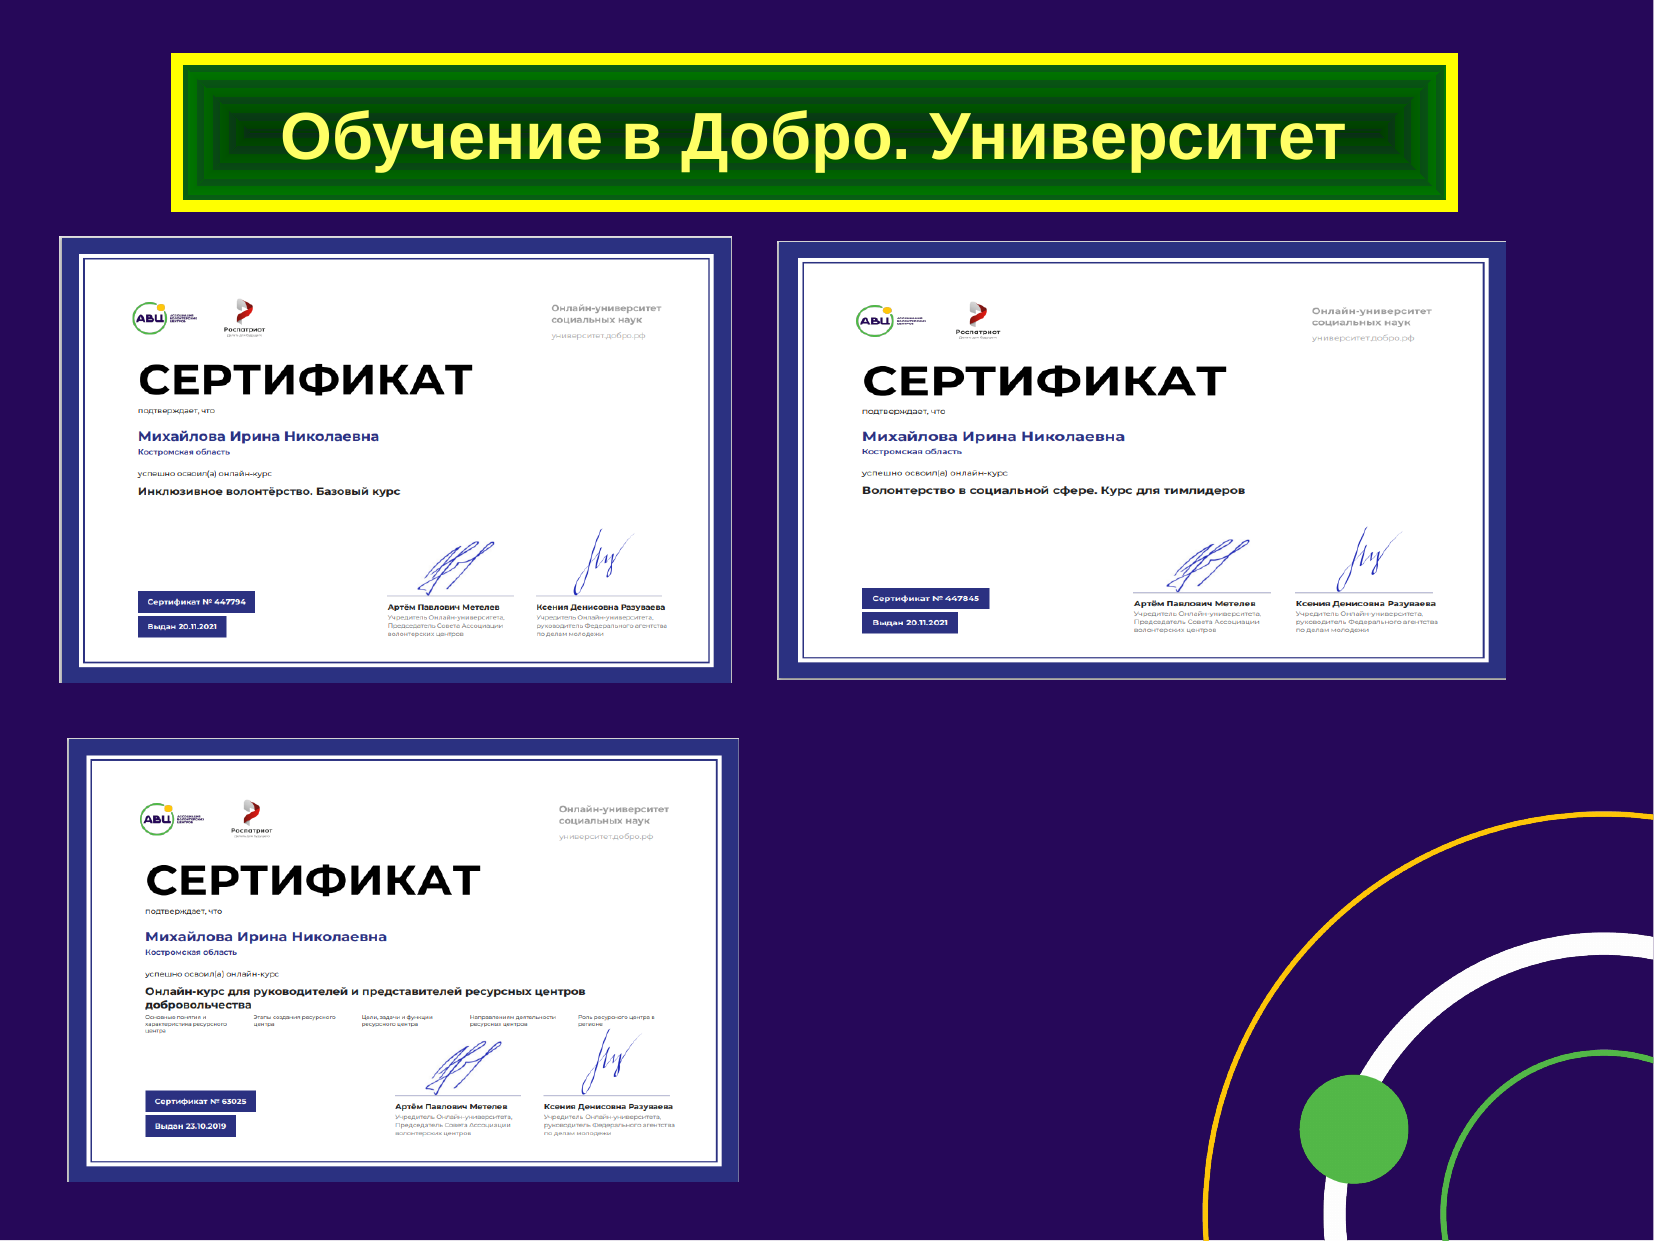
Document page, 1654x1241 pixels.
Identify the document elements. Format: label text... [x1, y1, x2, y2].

picture [1138, 751, 1654, 1241]
text_box Обучение в Добро. Университет [177, 58, 1453, 206]
picture [67, 738, 739, 1182]
text_box [0, 0, 1654, 1241]
picture [59, 236, 732, 683]
picture [777, 241, 1506, 680]
